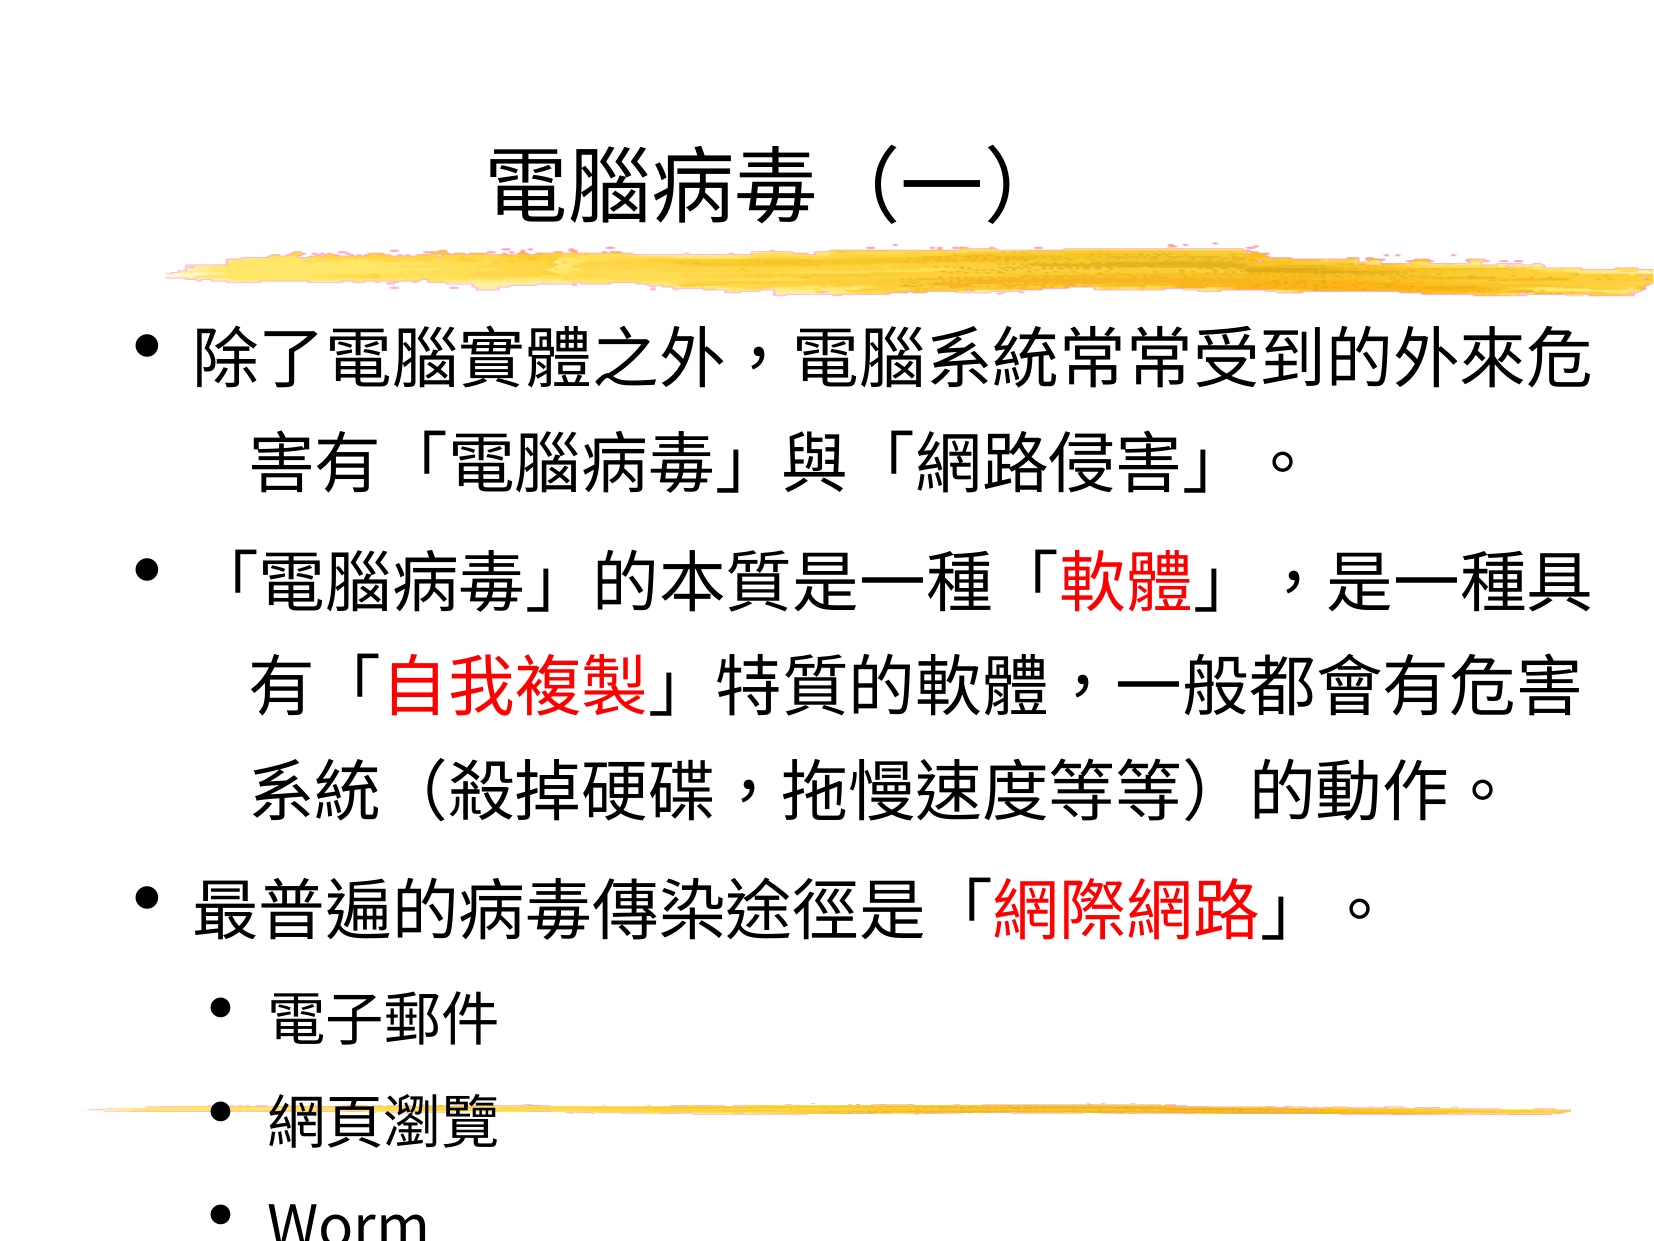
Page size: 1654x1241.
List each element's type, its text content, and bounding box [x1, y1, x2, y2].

picture [165, 237, 1654, 308]
title 電腦病毒（一） [73, 41, 1479, 249]
picture [82, 1102, 121, 1117]
list 除了電腦實體之外，電腦系統常常受到的外來危害有「電腦病毒」與「網路侵害」。 「電腦病毒」的本質是一種「軟體」，是一種具有「自我複製」特質的軟體，一般都會有危害系統（殺掉硬碟，拖慢速度等等）的動作。 最普遍的病毒傳染途徑是「網際網路」。 電子郵件 網頁瀏覽 Worm 即時通訊軟體 社交軟體 [121, 289, 1614, 1142]
